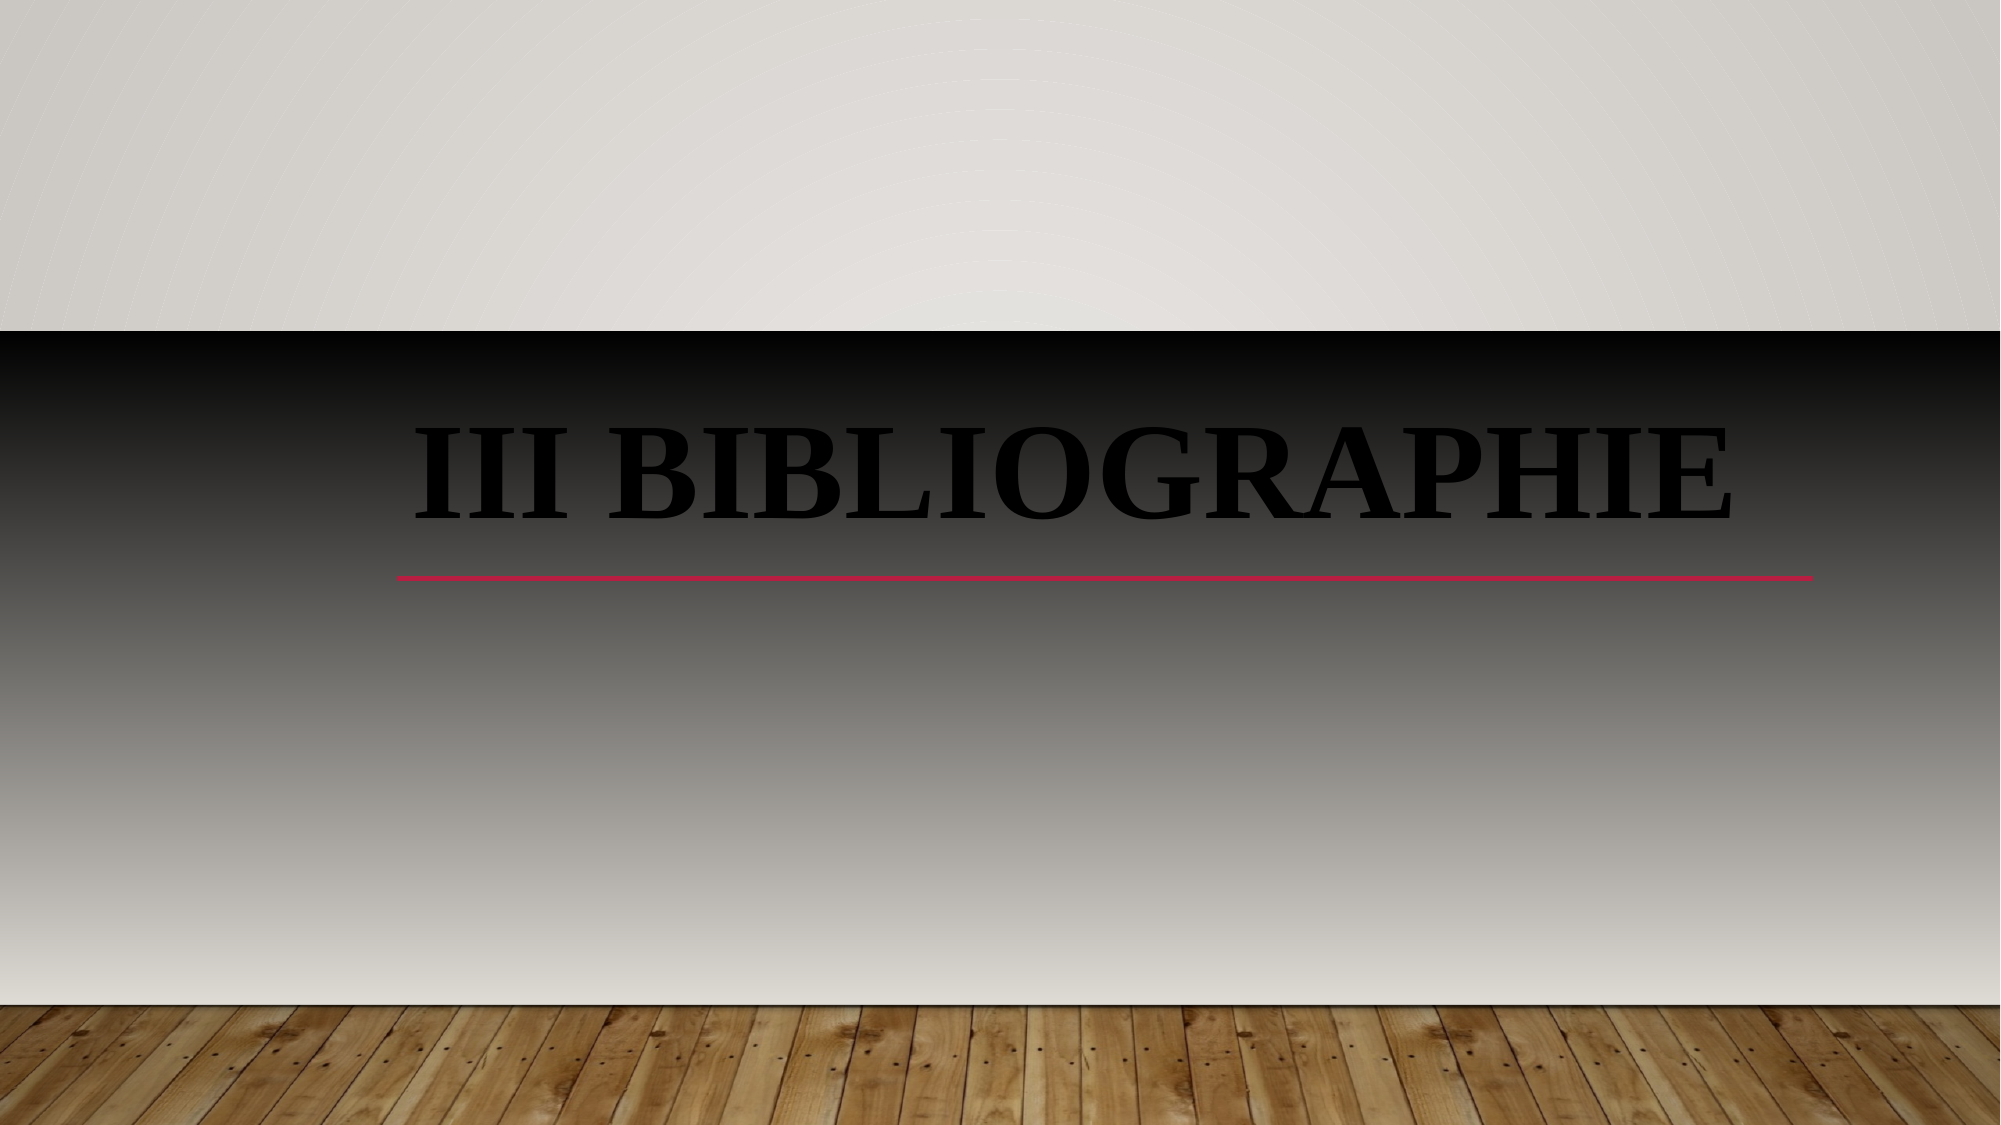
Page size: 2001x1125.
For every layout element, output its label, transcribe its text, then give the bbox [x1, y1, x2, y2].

title Iii bibliographie [396, 131, 1814, 549]
